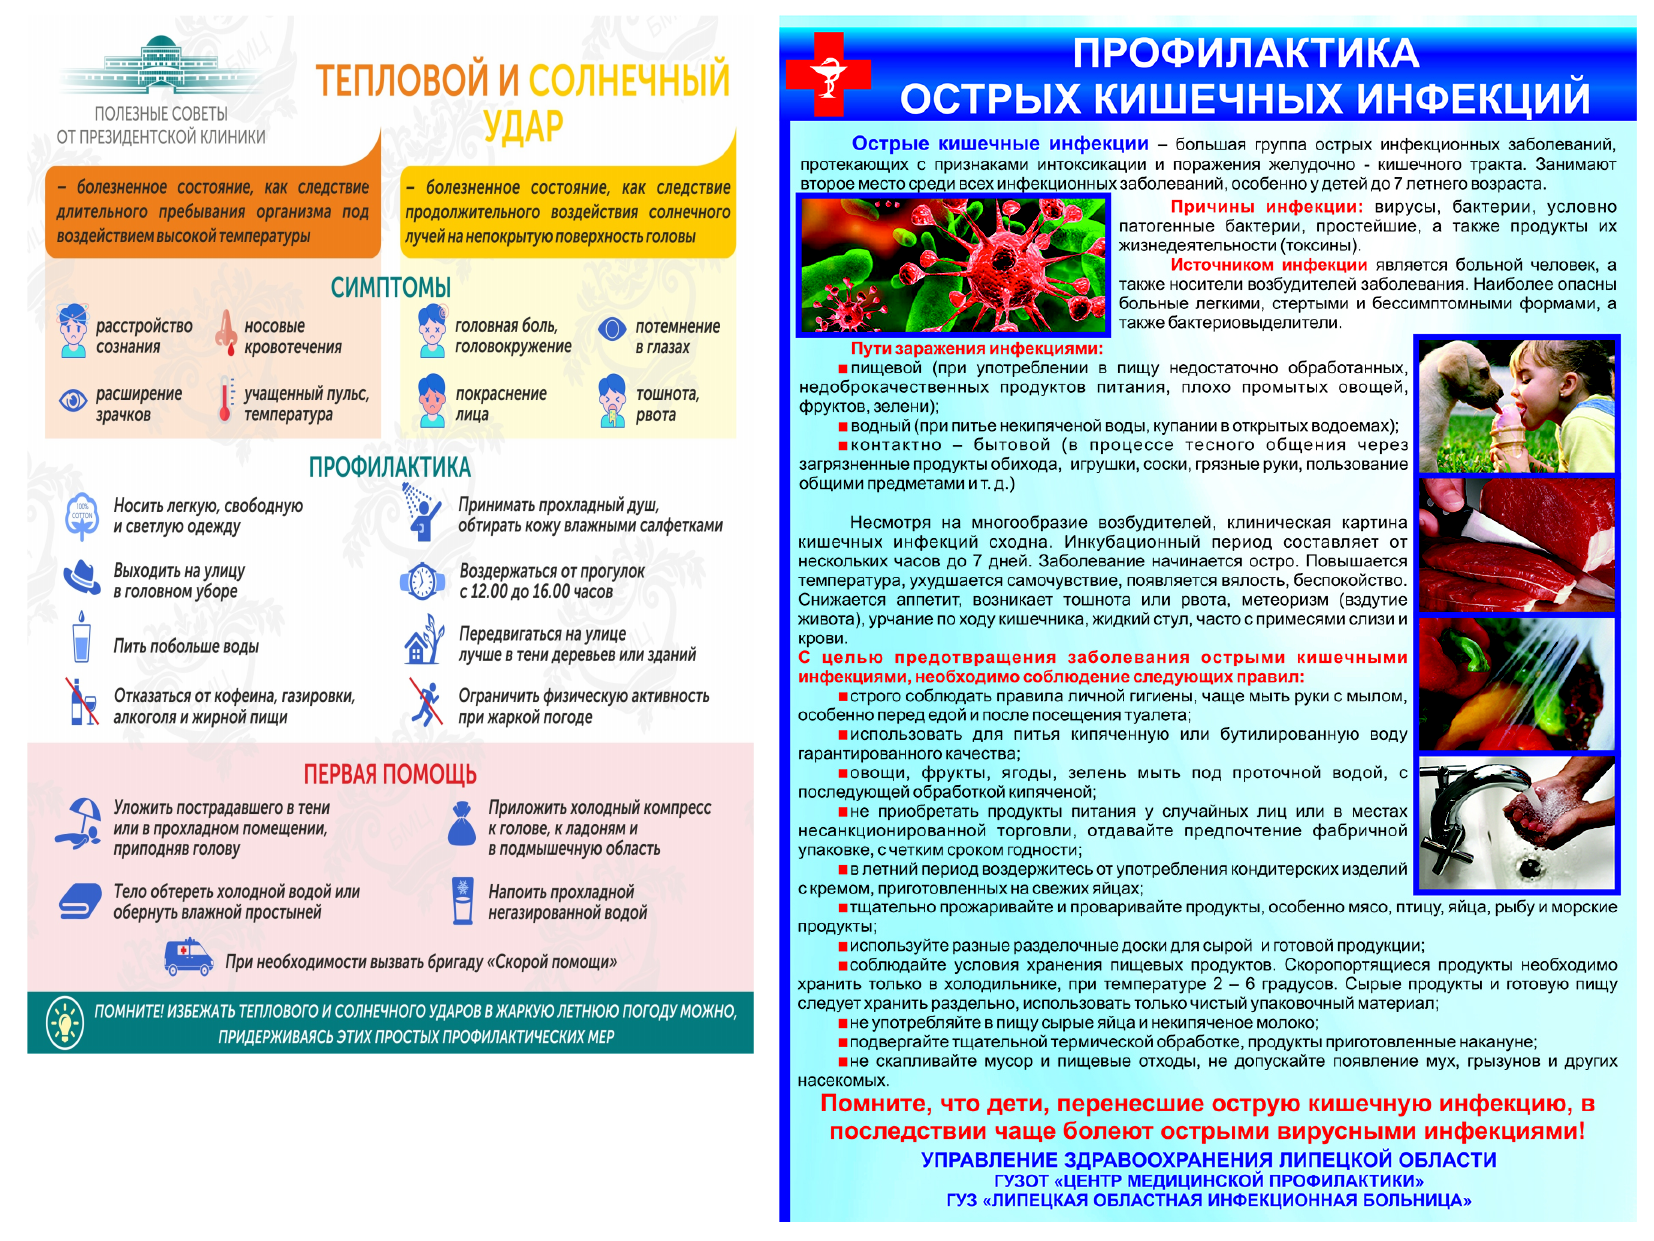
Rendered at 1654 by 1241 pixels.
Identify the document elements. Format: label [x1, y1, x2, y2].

picture [27, 15, 754, 1054]
picture [779, 15, 1637, 1222]
